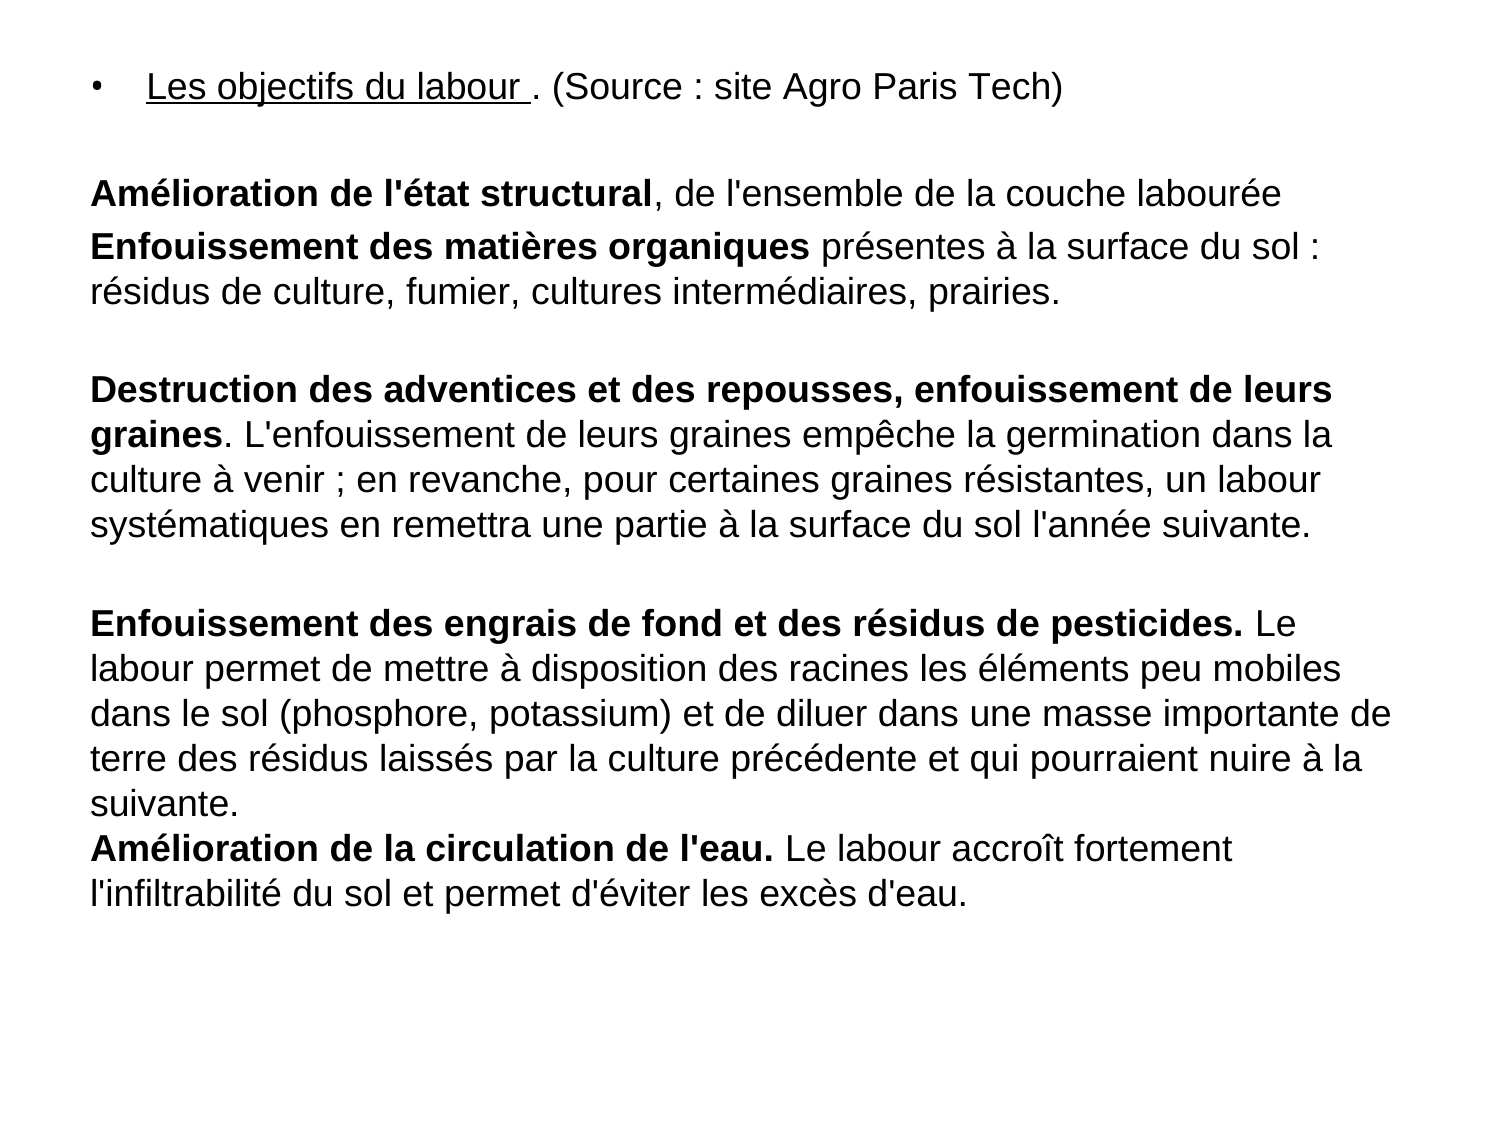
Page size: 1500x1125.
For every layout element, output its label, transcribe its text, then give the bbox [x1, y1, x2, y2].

list Les objectifs du labour . (Source : site Agro Paris Tech) Amélioration de l'état structural, de l'ensemble de la couche labourée Enfouissement des matières organiques présentes à la surface du sol : résidus de culture, fumier, cultures intermédiaires, prairies. Destruction des adventices et des repousses, enfouissement de leurs graines. L'enfouissement de leurs graines empêche la germination dans la culture à venir ; en revanche, pour certaines graines résistantes, un labour systématiques en remettra une partie à la surface du sol l'année suivante. Enfouissement des engrais de fond et des résidus de pesticides. Le labour permet de mettre à disposition des racines les éléments peu mobiles dans le sol (phosphore, potassium) et de diluer dans une masse importante de terre des résidus laissés par la culture précédente et qui pourraient nuire à la suivante. Amélioration de la circulation de l'eau. Le labour accroît fortement l'infiltrabilité du sol et permet d'éviter les excès d'eau. [75, 54, 1426, 1005]
